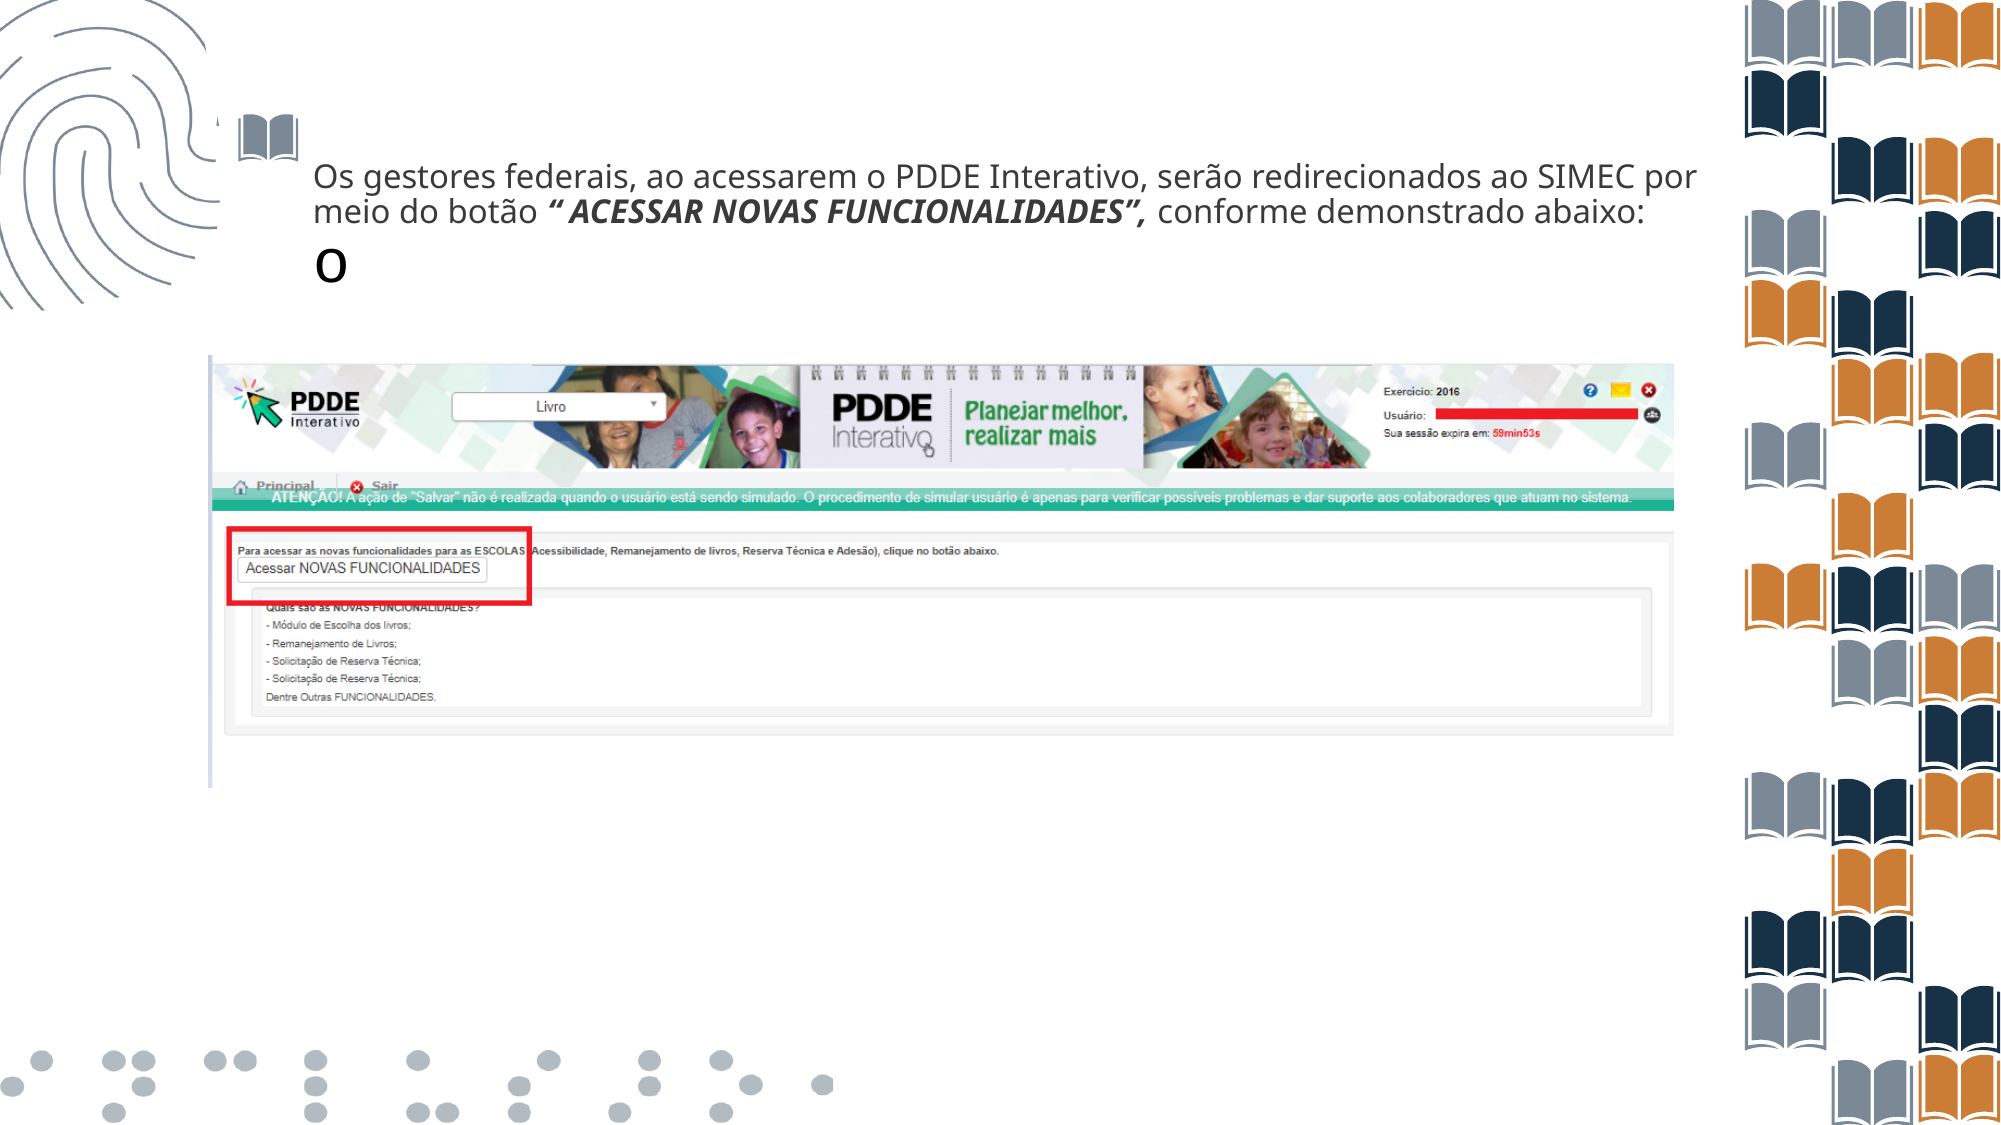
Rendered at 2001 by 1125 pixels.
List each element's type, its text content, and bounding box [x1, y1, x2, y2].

text_box Os gestores federais, ao acessarem o PDDE Interativo, serão redirecionados ao SIMEC por meio do botão “ ACESSAR NOVAS FUNCIONALIDADES”, conforme demonstrado abaixo: [297, 57, 1729, 276]
text_box [1831, 1056, 1914, 1125]
text_box [1918, 349, 2000, 492]
text_box [1831, 775, 1914, 984]
text_box [0, 0, 246, 318]
text_box [1918, 561, 2000, 841]
text_box [1918, 0, 2000, 71]
text_box [238, 112, 297, 162]
text_box [1744, 560, 1827, 632]
text_box [0, 1050, 834, 1123]
text_box [1831, 133, 1914, 205]
picture [208, 355, 1674, 788]
text_box [1831, 636, 1914, 708]
text_box [1918, 982, 2000, 1123]
text_box [1744, 419, 1827, 491]
text_box [1744, 0, 1827, 139]
text_box [1831, 287, 1914, 427]
text_box [1831, 563, 1914, 635]
text_box [1918, 207, 2000, 279]
text_box [1831, 0, 1914, 69]
text_box [1744, 206, 1827, 348]
text_box [1831, 489, 1914, 561]
text_box [1744, 907, 1827, 1051]
text_box [1744, 769, 1827, 840]
text_box [1918, 134, 2000, 206]
